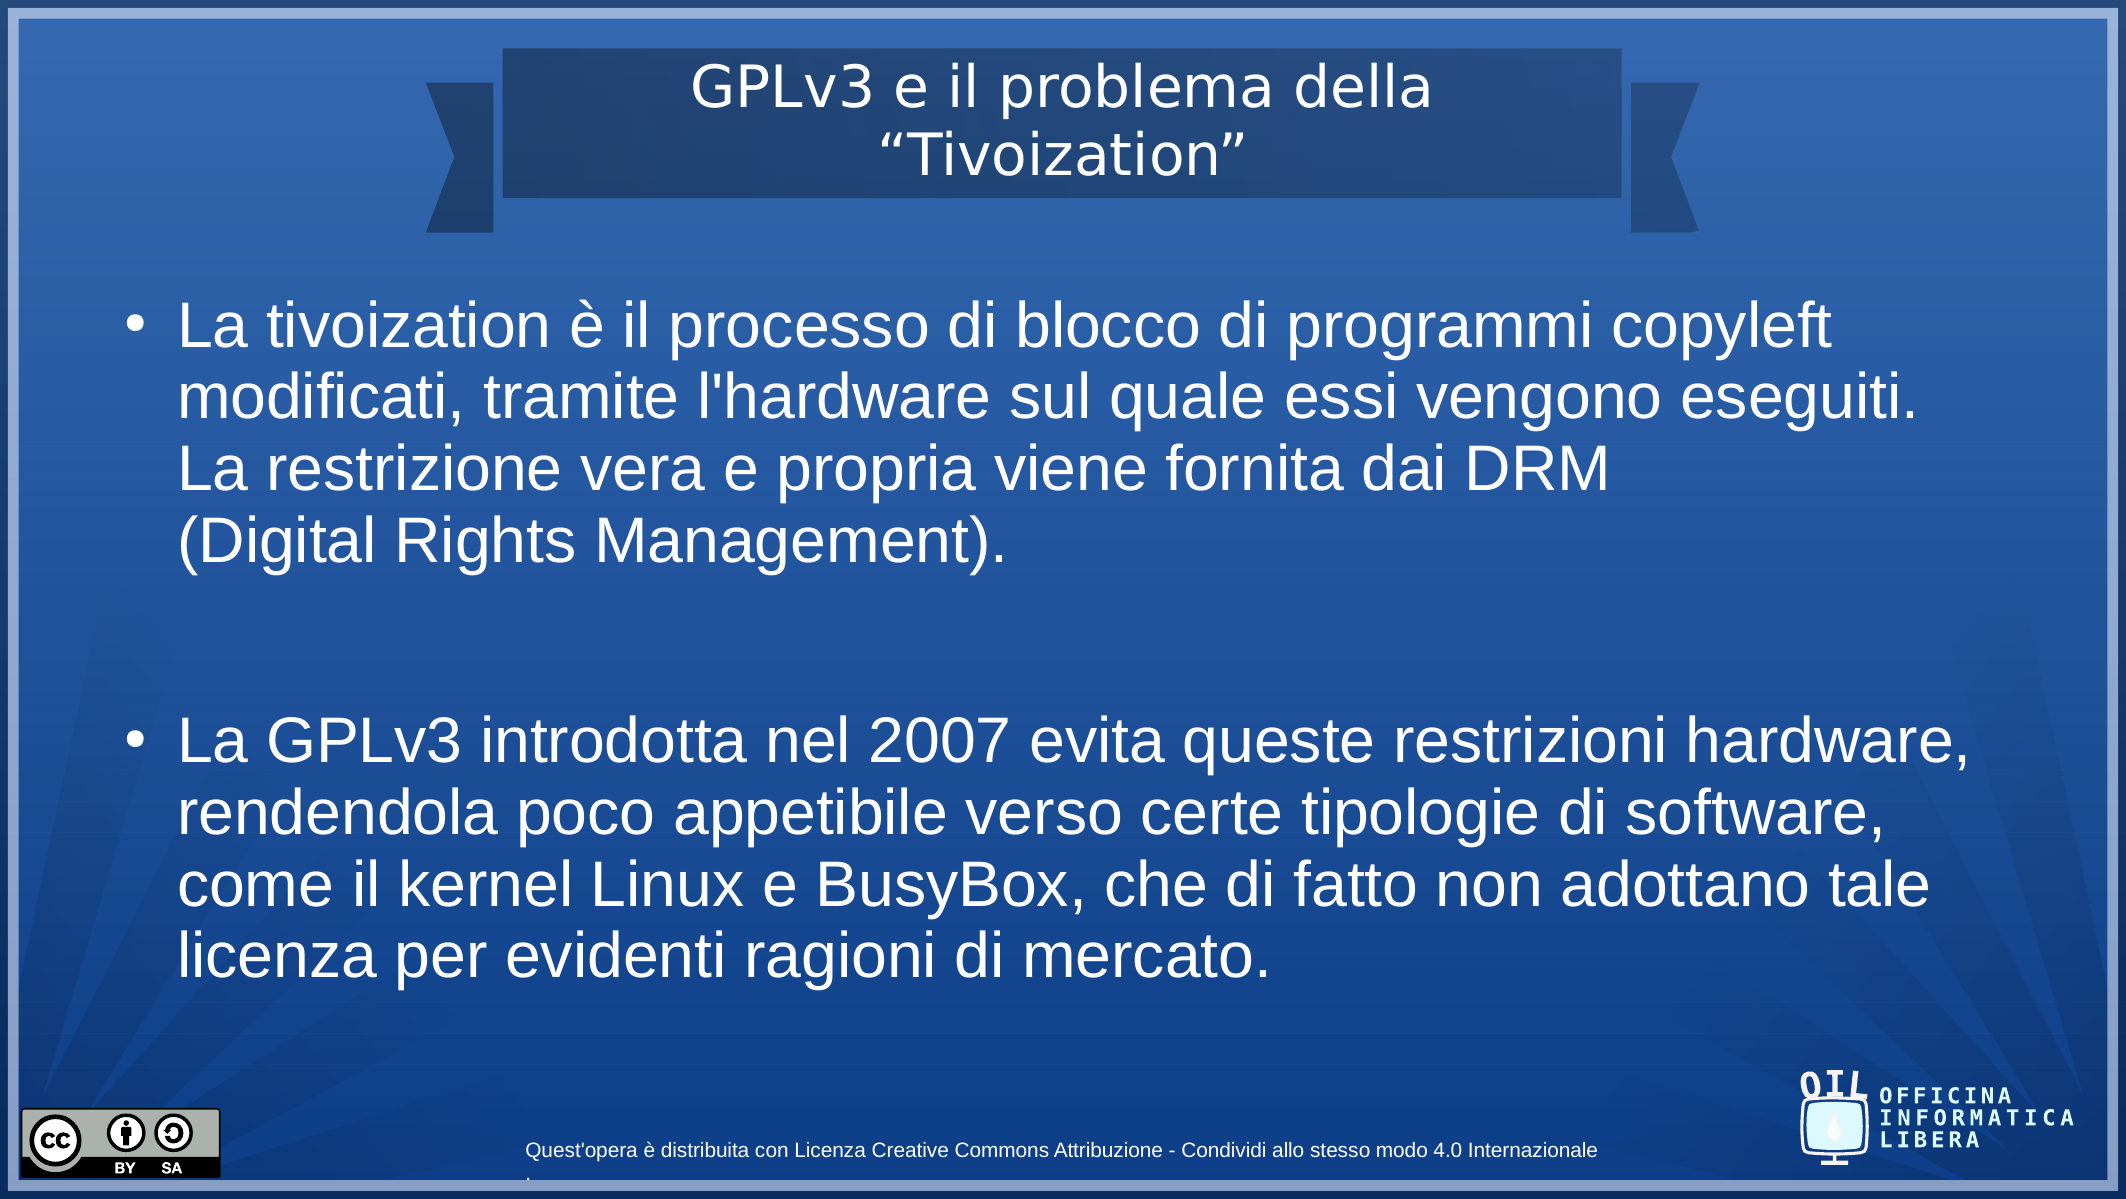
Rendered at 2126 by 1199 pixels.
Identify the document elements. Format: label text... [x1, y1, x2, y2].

text_box Quest'opera è distribuita con Licenza Creative Commons Attribuzione - Condividi allo stesso modo 4.0 Internazionale. [510, 1131, 1619, 1193]
title GPLv3 e il problema della “Tivoization” [501, 45, 1625, 198]
picture [1720, 940, 2126, 1199]
picture [20, 1107, 221, 1178]
list La tivoization è il processo di blocco di programmi copyleft modificati, tramite l'hardware sul quale essi vengono eseguiti. La restrizione vera e propria viene fornita dai DRM (Digital Rights Management). La GPLv3 introdotta nel 2007 evita queste restrizioni hardware, rendendola poco appetibile verso certe tipologie di software, come il kernel Linux e BusyBox, che di fatto non adottano tale licenza per evidenti ragioni di mercato. [106, 289, 2020, 1199]
